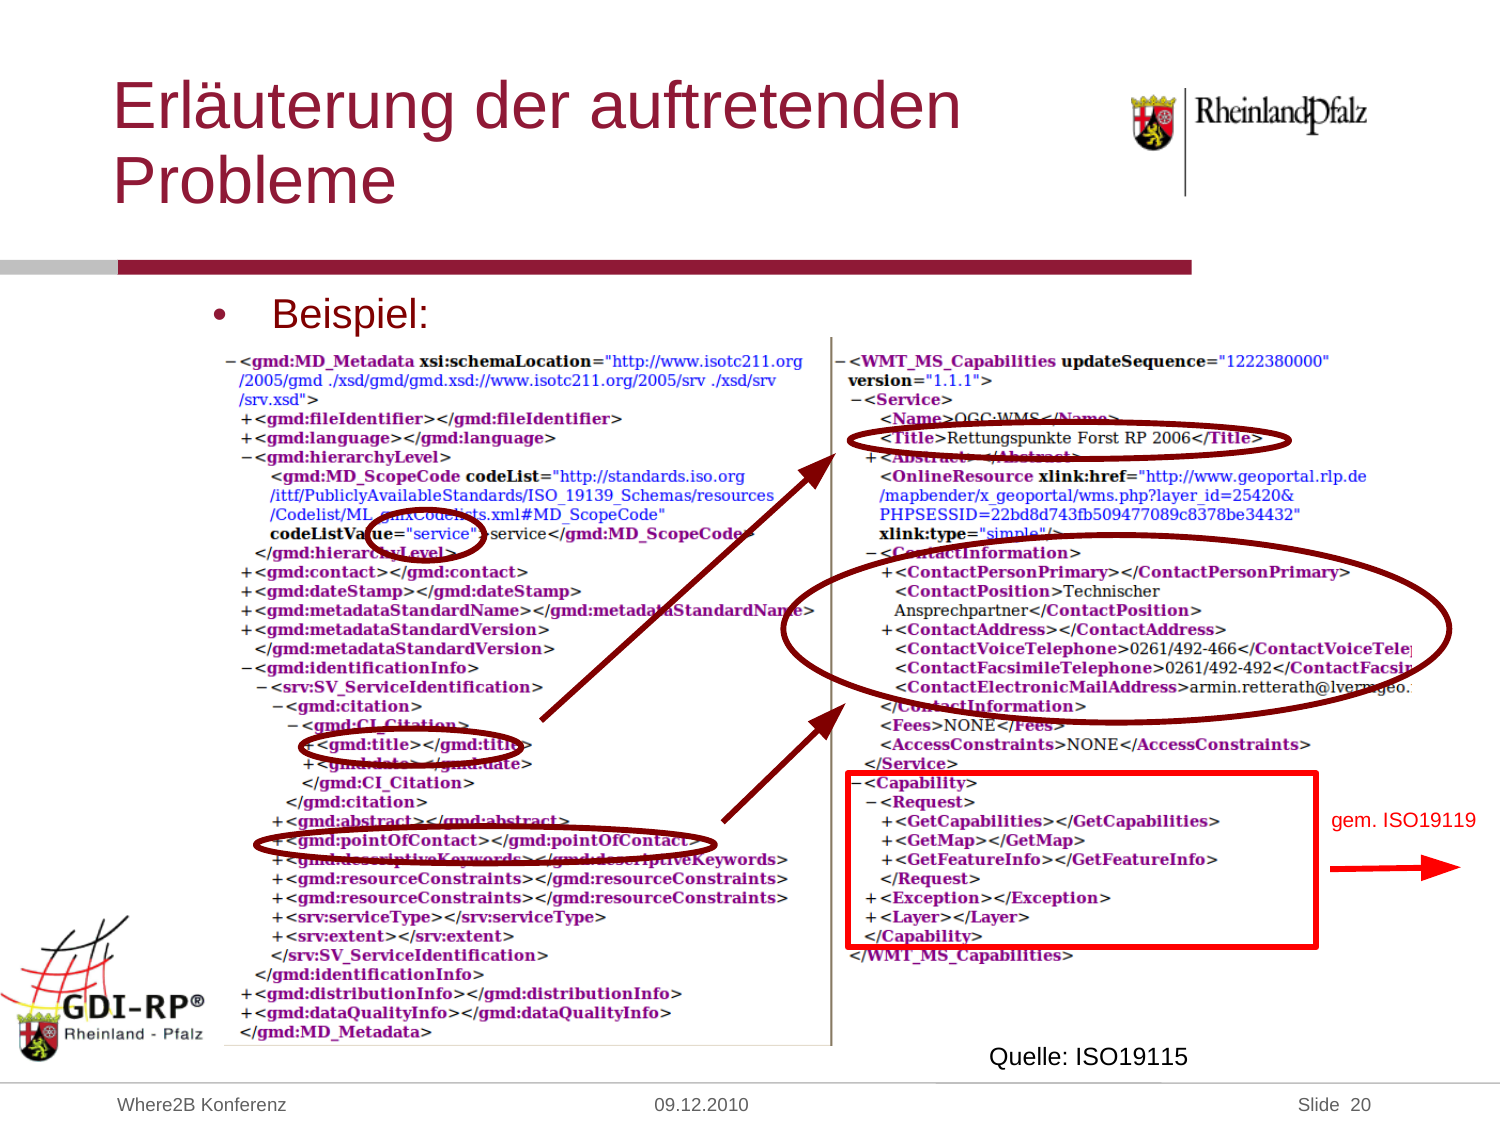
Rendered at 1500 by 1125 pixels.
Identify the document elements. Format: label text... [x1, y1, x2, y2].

picture [0, 915, 207, 1063]
text_box Quelle: ISO19115 [974, 1046, 1204, 1079]
picture [224, 337, 1412, 1046]
list Beispiel: [212, 295, 1477, 486]
picture [851, 776, 1313, 944]
text_box gem. ISO19119 [1316, 798, 1492, 839]
picture [1131, 88, 1447, 198]
picture [787, 538, 1412, 719]
title Erläuterung der auftretenden Probleme [112, 63, 1071, 224]
